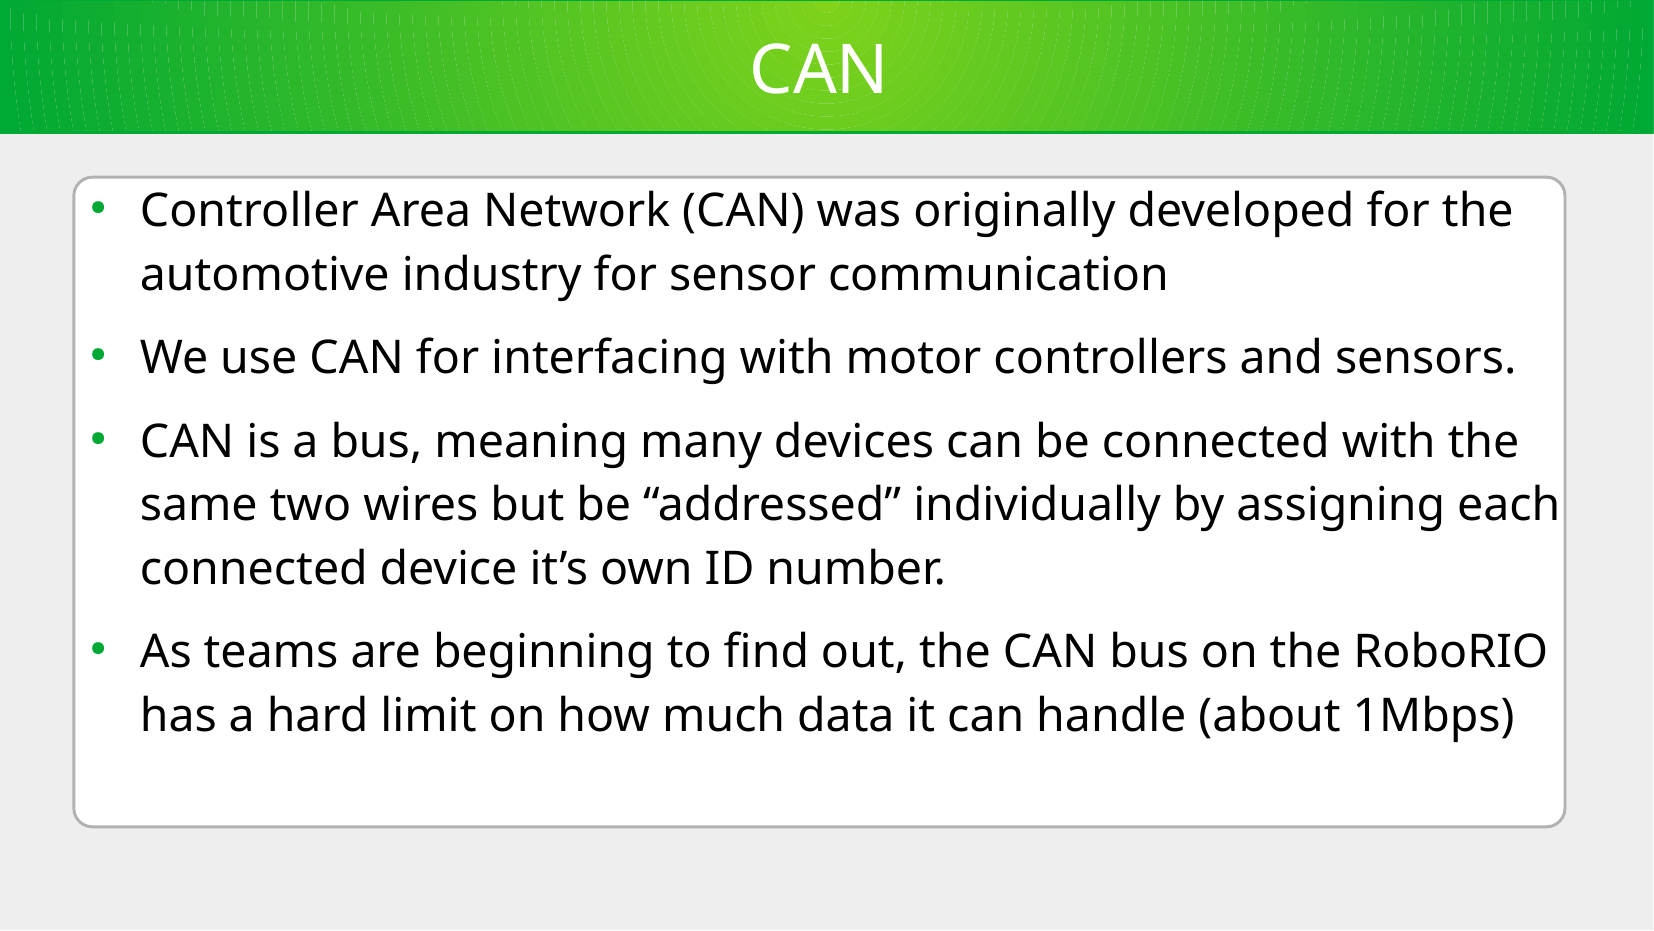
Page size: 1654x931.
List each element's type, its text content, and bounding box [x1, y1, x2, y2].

list Controller Area Network (CAN) was originally developed for the automotive industry for sensor communication We use CAN for interfacing with motor controllers and sensors. CAN is a bus, meaning many devices can be connected with the same two wires but be “addressed” individually by assigning each connected device it’s own ID number. As teams are beginning to find out, the CAN bus on the RoboRIO has a hard limit on how much data it can handle (about 1Mbps) [73, 177, 1565, 827]
title CAN [73, 14, 1565, 119]
